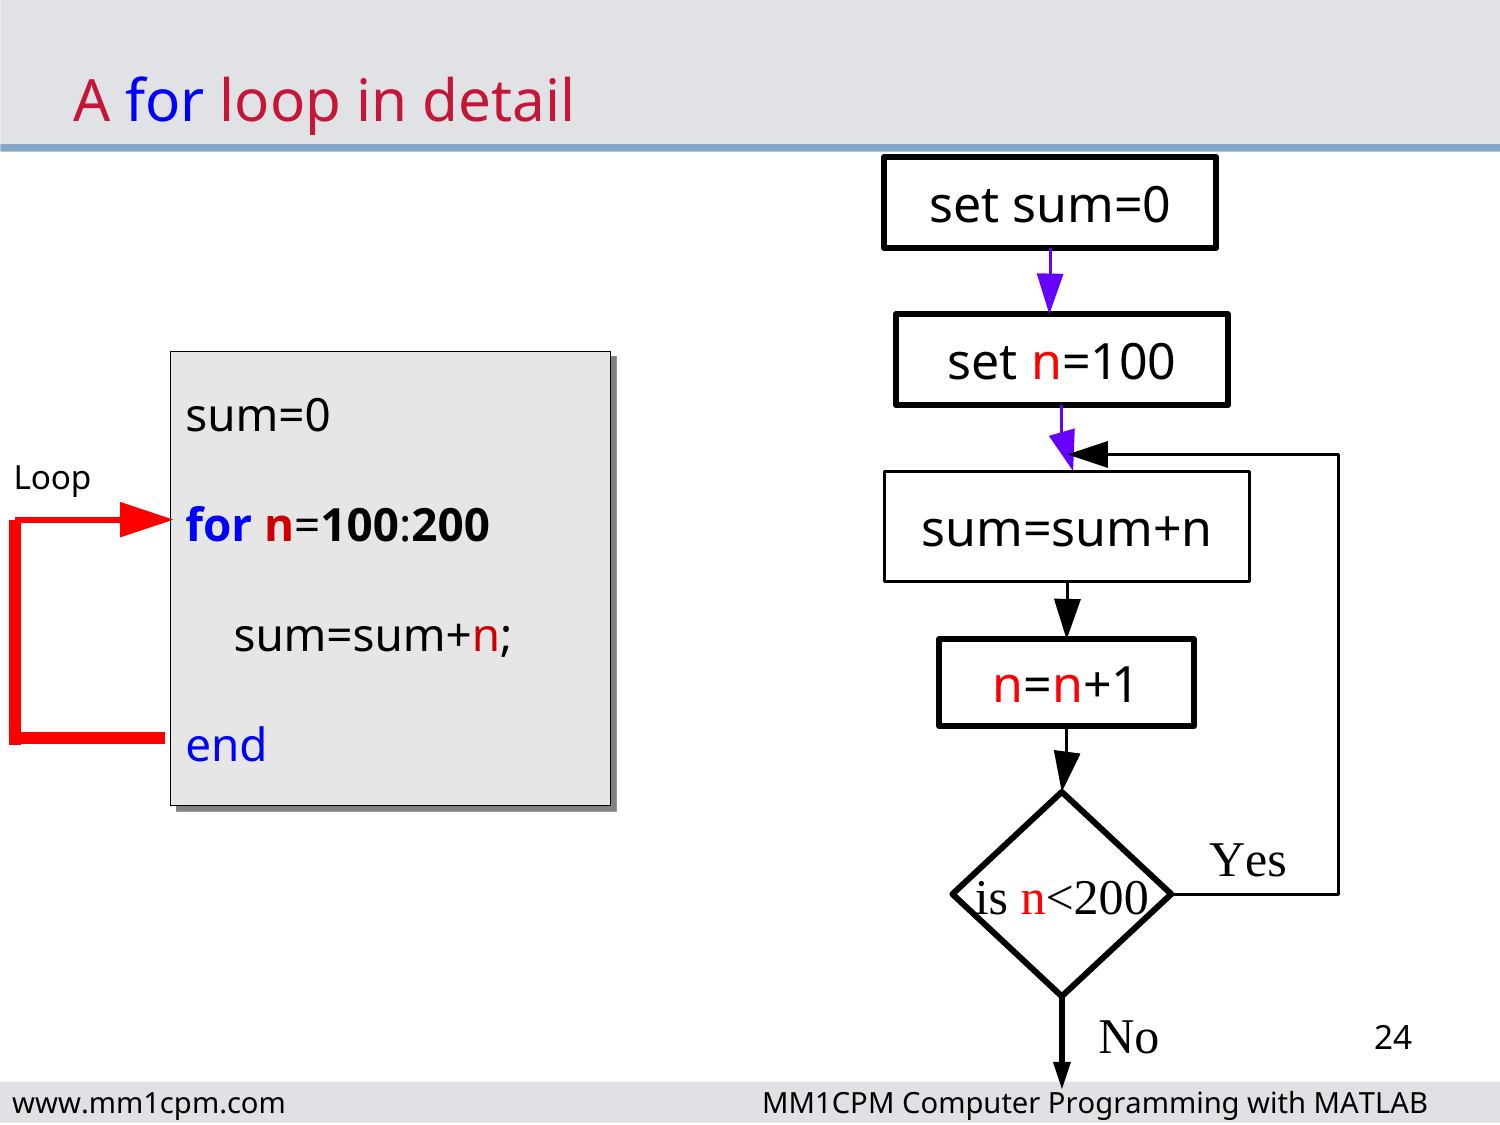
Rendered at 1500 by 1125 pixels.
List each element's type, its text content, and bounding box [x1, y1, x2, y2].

text_box set sum=0 [884, 157, 1216, 249]
text_box set n=100 [896, 313, 1228, 406]
text_box Loop [0, 449, 108, 505]
text_box <number> [1359, 1009, 1500, 1080]
text_box is n<200 [952, 792, 1171, 996]
text_box Yes [1194, 819, 1297, 895]
text_box n=n+1 [939, 639, 1195, 726]
title A for loop in detail [58, 46, 1296, 152]
text_box No [1083, 996, 1175, 1072]
text_box sum=sum+n [884, 471, 1250, 582]
text_box sum=0 for n=100:200 sum=sum+n; end [170, 351, 611, 806]
